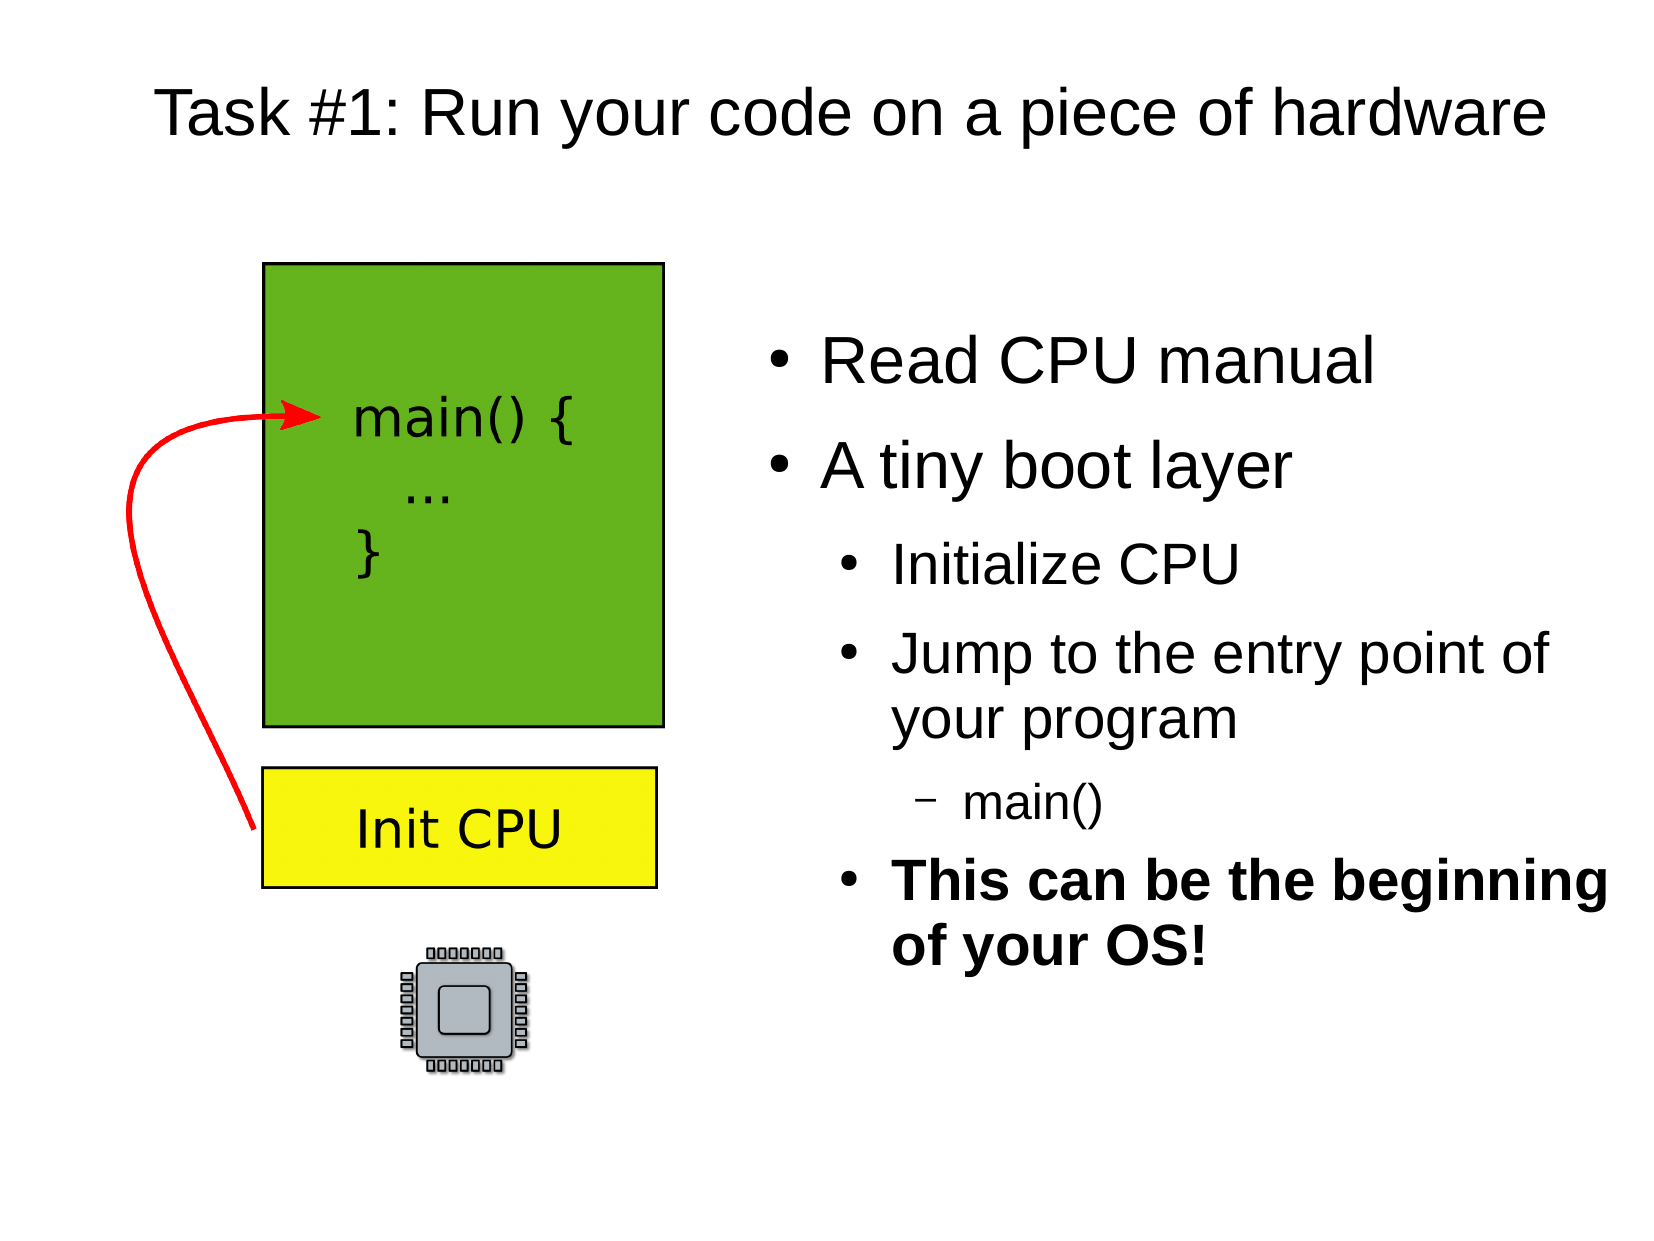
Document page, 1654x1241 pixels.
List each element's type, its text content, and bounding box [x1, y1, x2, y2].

list Task #1: Run your code on a piece of hardware [82, 75, 1576, 151]
list Read CPU manual A tiny boot layer Initialize CPU Jump to the entry point of your program main() This can be the beginning of your OS! [750, 219, 1613, 1154]
picture [126, 262, 665, 1085]
